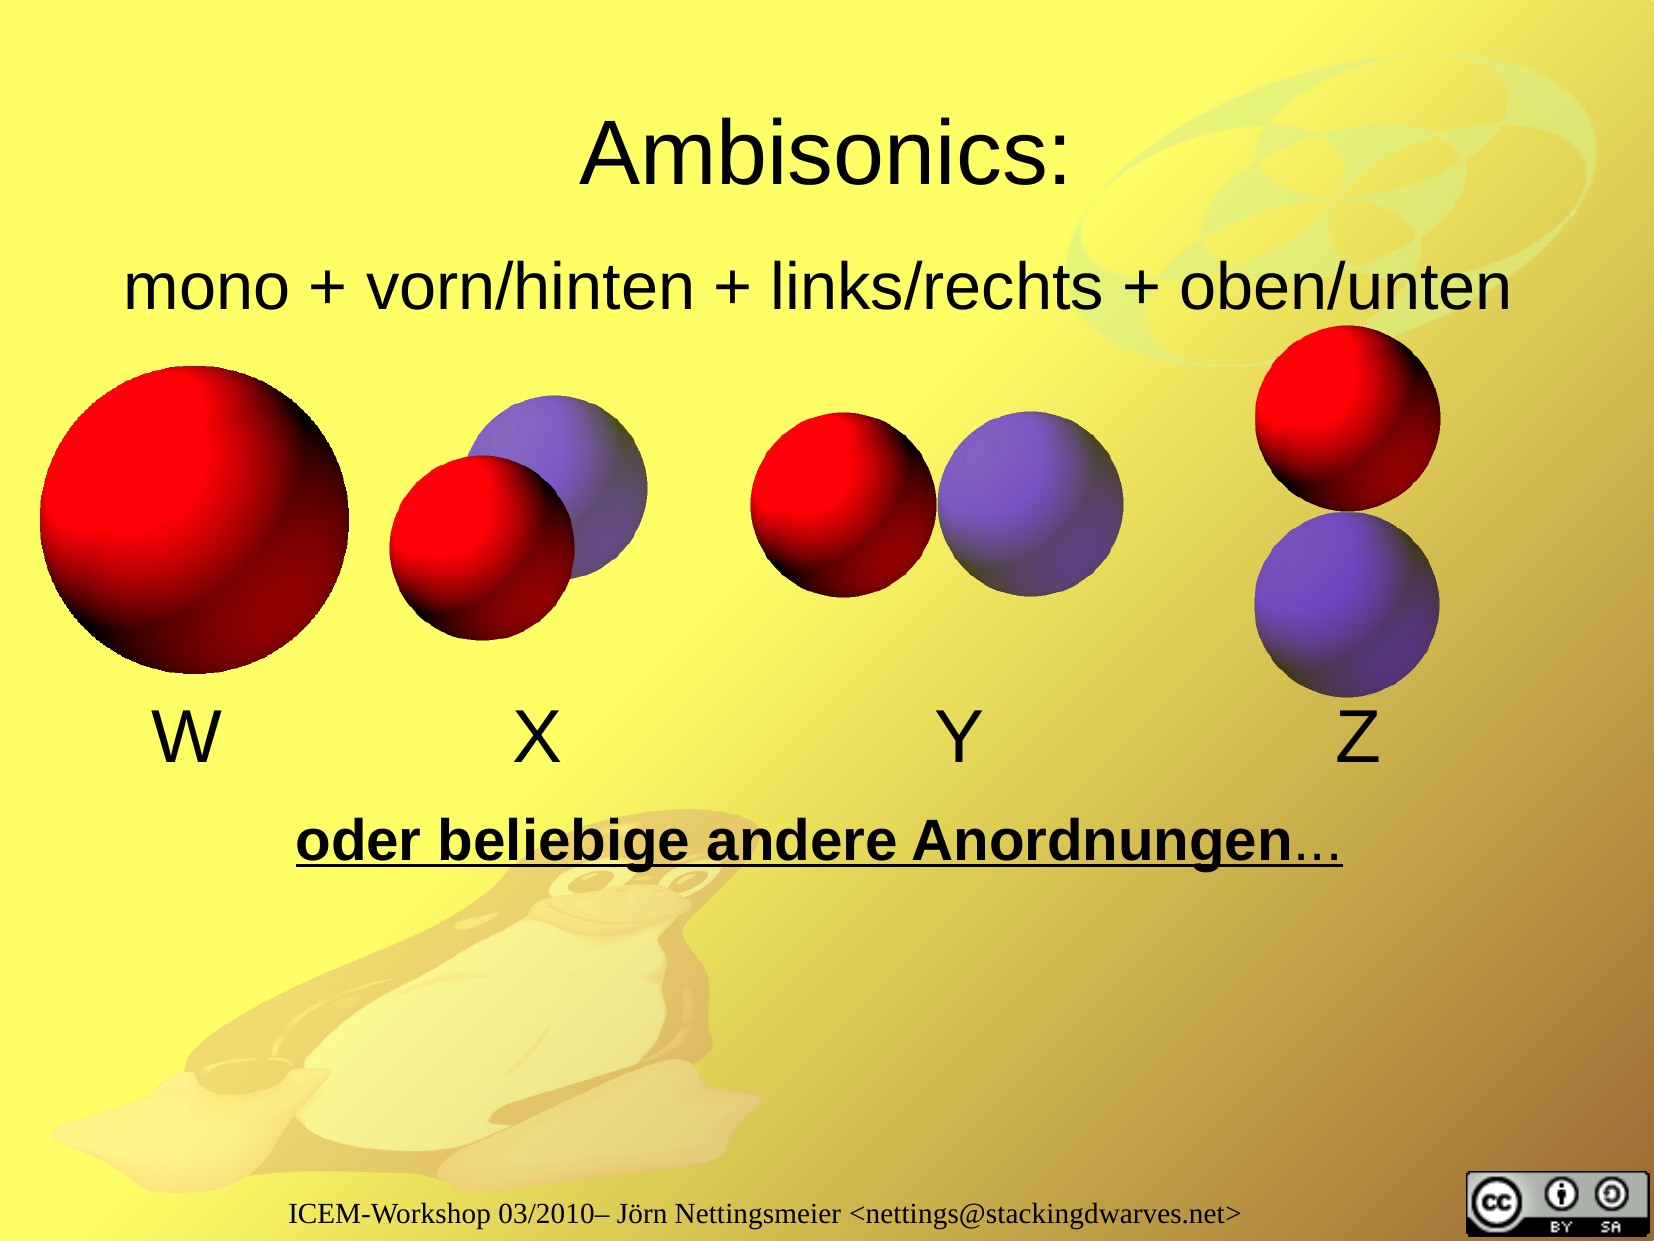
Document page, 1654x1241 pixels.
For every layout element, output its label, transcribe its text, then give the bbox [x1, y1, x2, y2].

picture [37, 325, 713, 701]
list mono + vorn/hinten + links/rechts + oben/unten W X Y Z oder beliebige andere Anordnungen... [75, 249, 1564, 873]
picture [1162, 325, 1538, 701]
picture [1466, 1171, 1650, 1237]
picture [750, 325, 1126, 701]
title Ambisonics: [82, 49, 1571, 257]
